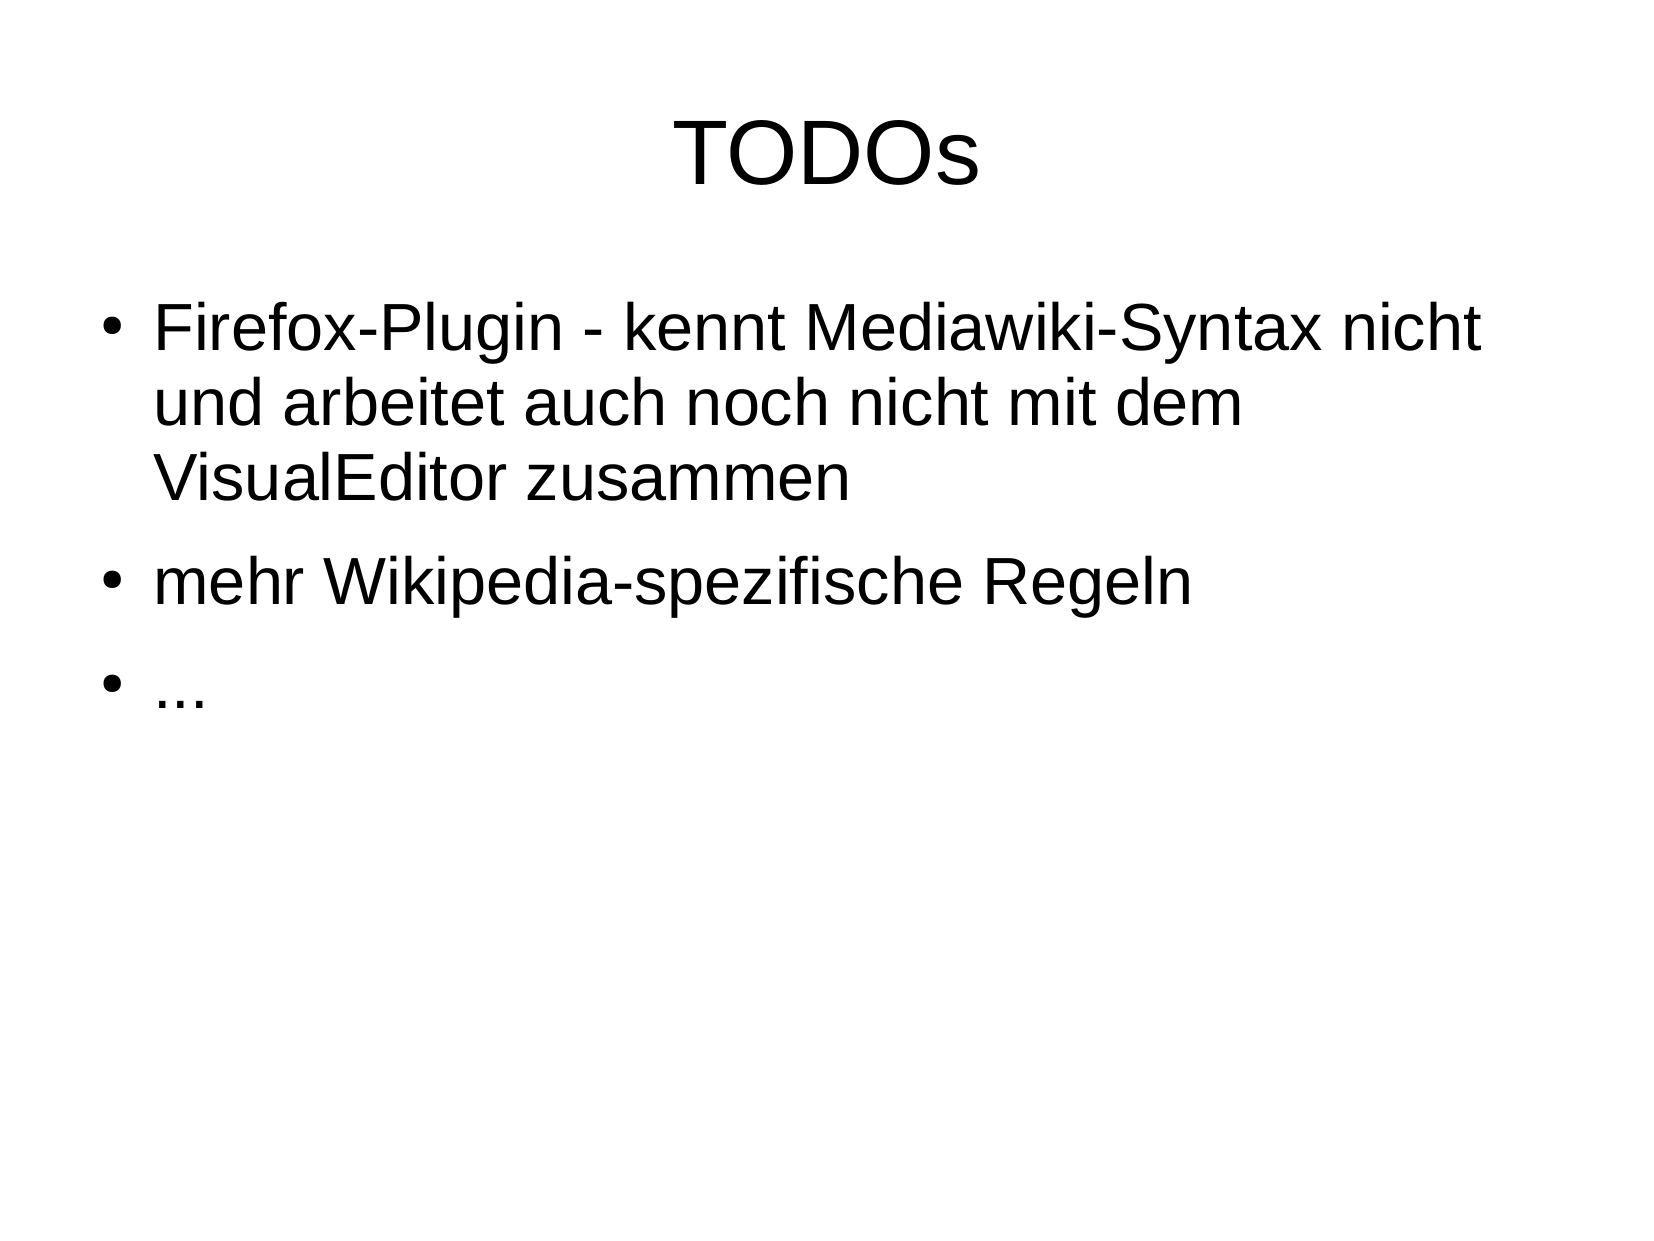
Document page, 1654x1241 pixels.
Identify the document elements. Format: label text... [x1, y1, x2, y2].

title TODOs [82, 49, 1571, 257]
list Firefox-Plugin - kennt Mediawiki-Syntax nicht und arbeitet auch noch nicht mit dem VisualEditor zusammen mehr Wikipedia-spezifische Regeln ... [82, 290, 1538, 1010]
